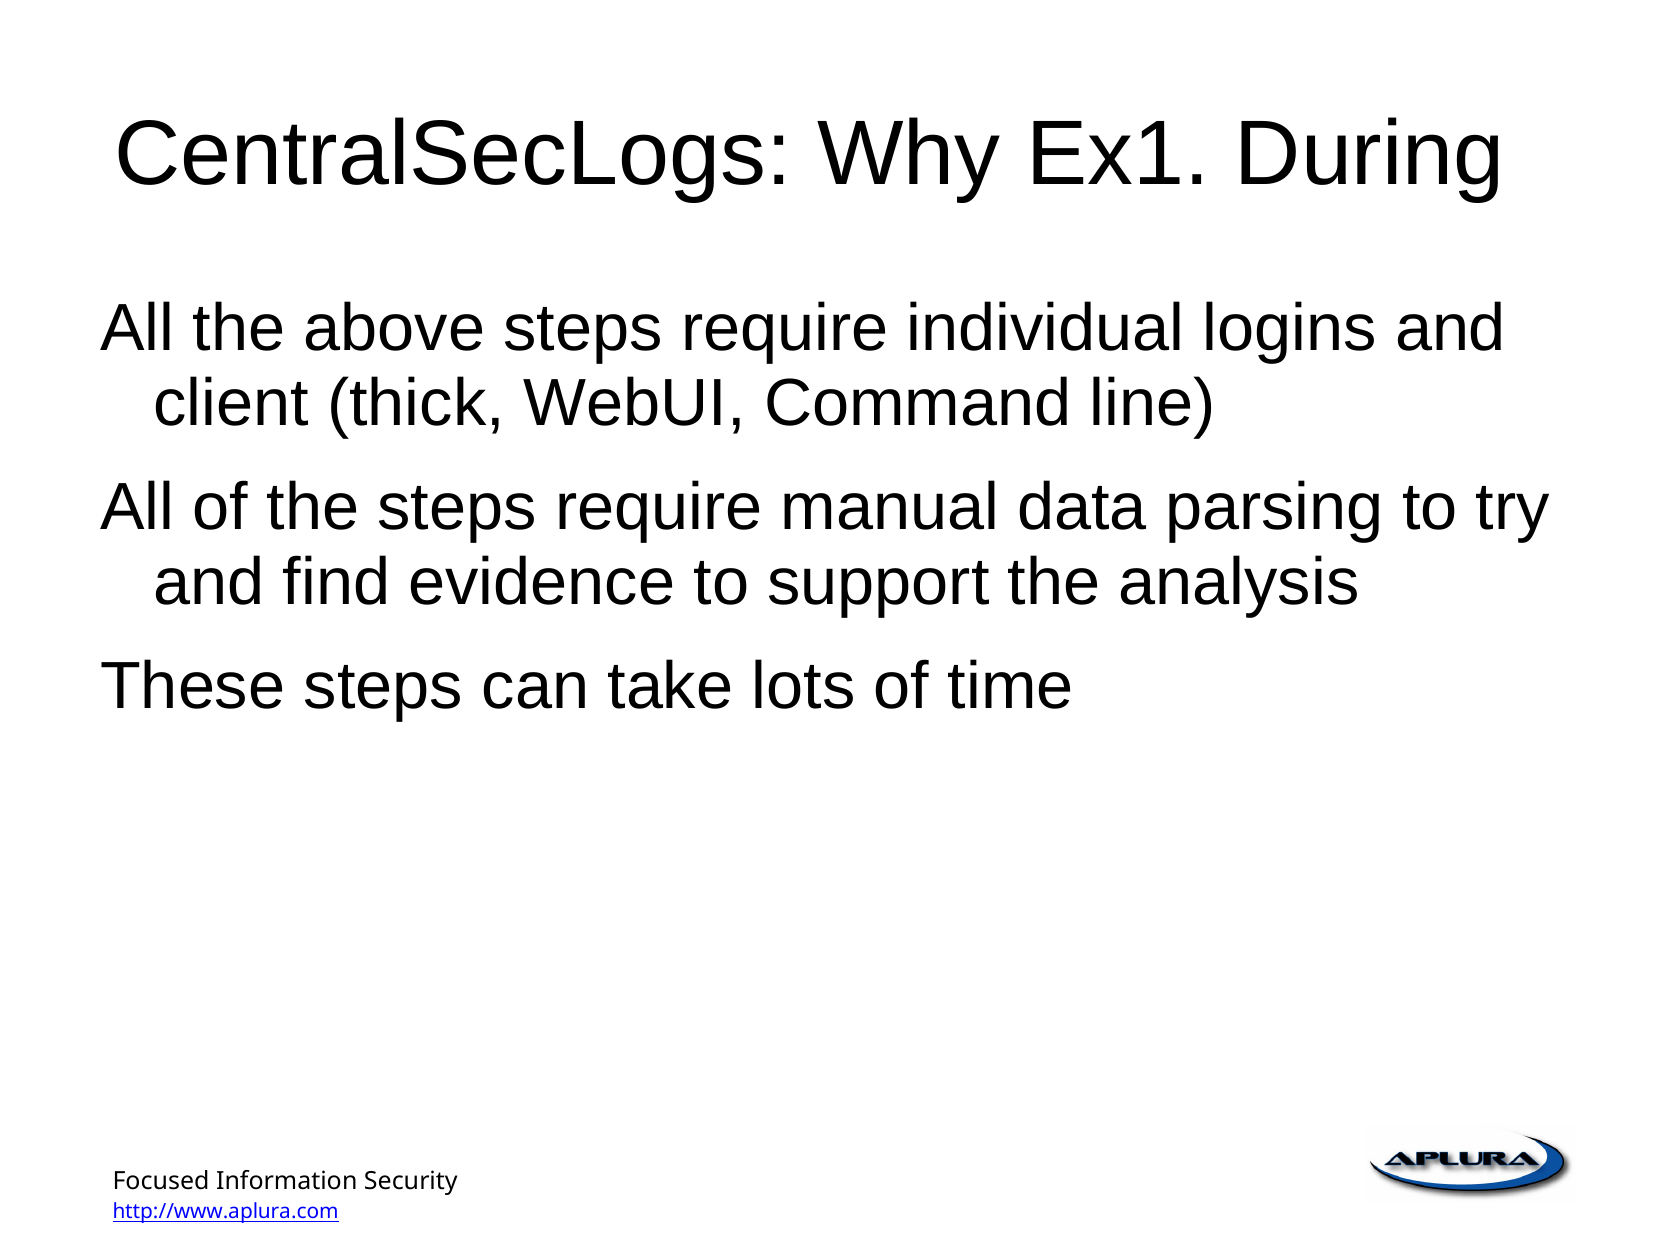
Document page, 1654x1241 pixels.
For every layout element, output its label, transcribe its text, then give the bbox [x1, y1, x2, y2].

list All the above steps require individual logins and client (thick, WebUI, Command line) All of the steps require manual data parsing to try and find evidence to support the analysis These steps can take lots of time [82, 290, 1571, 1094]
title CentralSecLogs: Why Ex1. During [82, 56, 1571, 250]
picture [1365, 1124, 1576, 1203]
